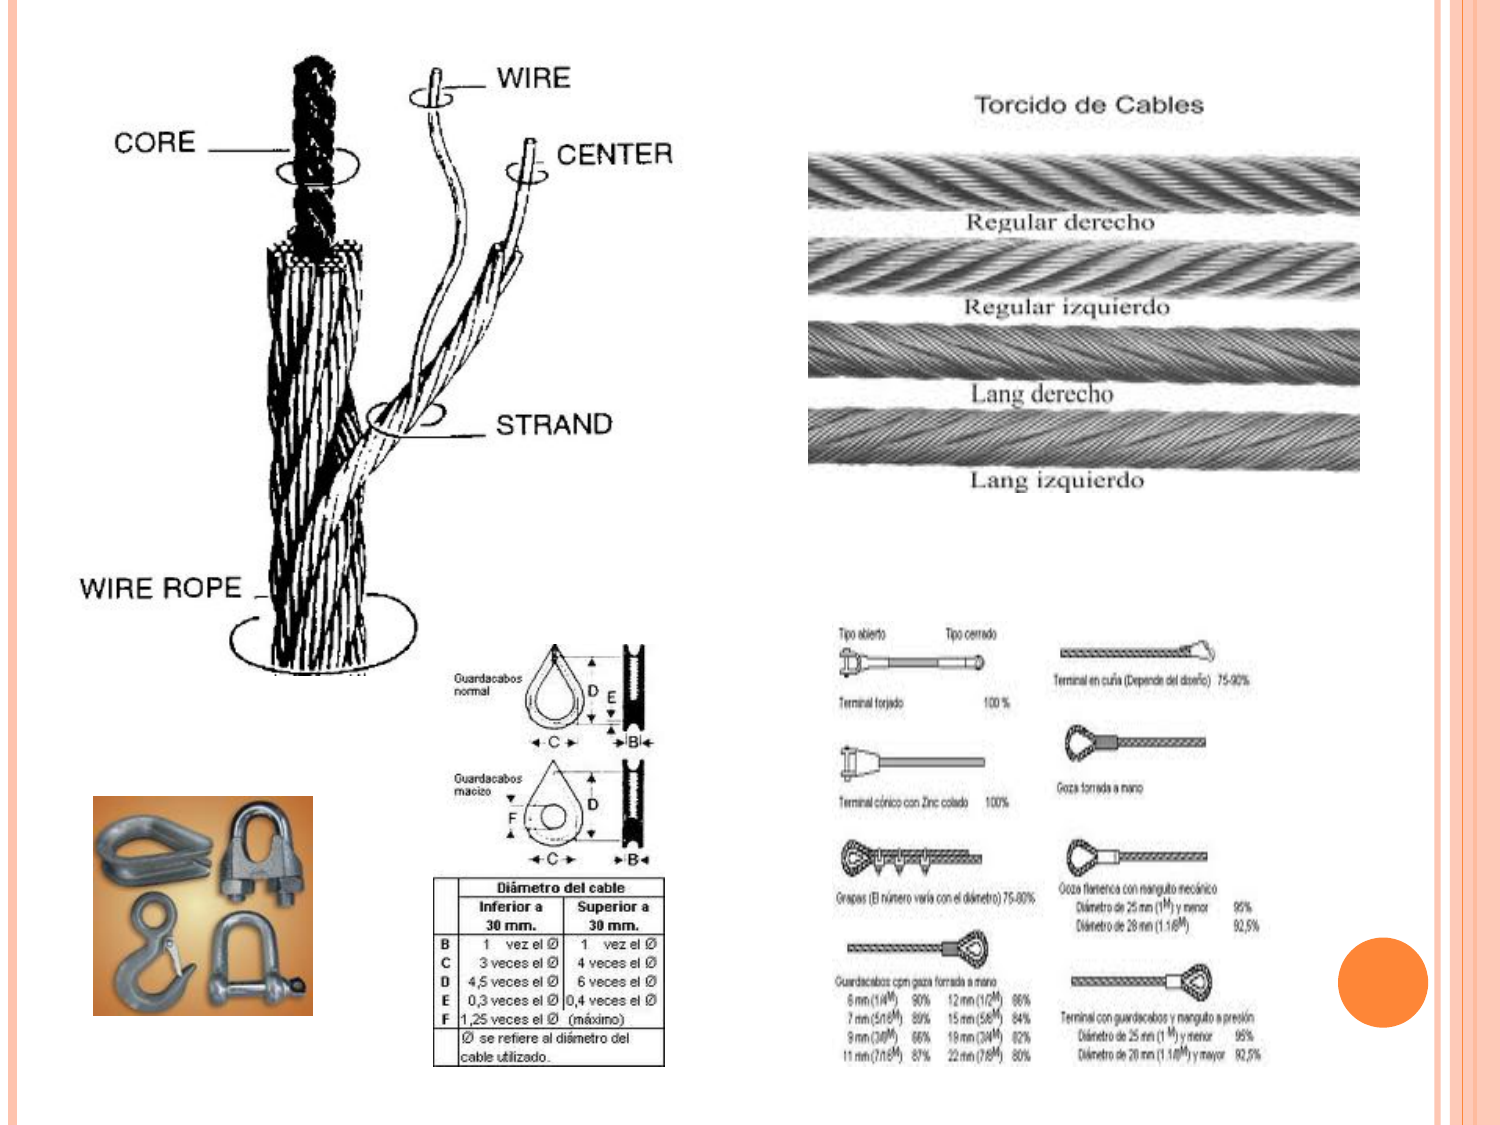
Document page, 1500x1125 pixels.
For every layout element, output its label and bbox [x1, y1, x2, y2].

picture [70, 35, 696, 1067]
picture [808, 93, 1360, 493]
picture [93, 796, 313, 1016]
picture [832, 621, 1272, 1067]
